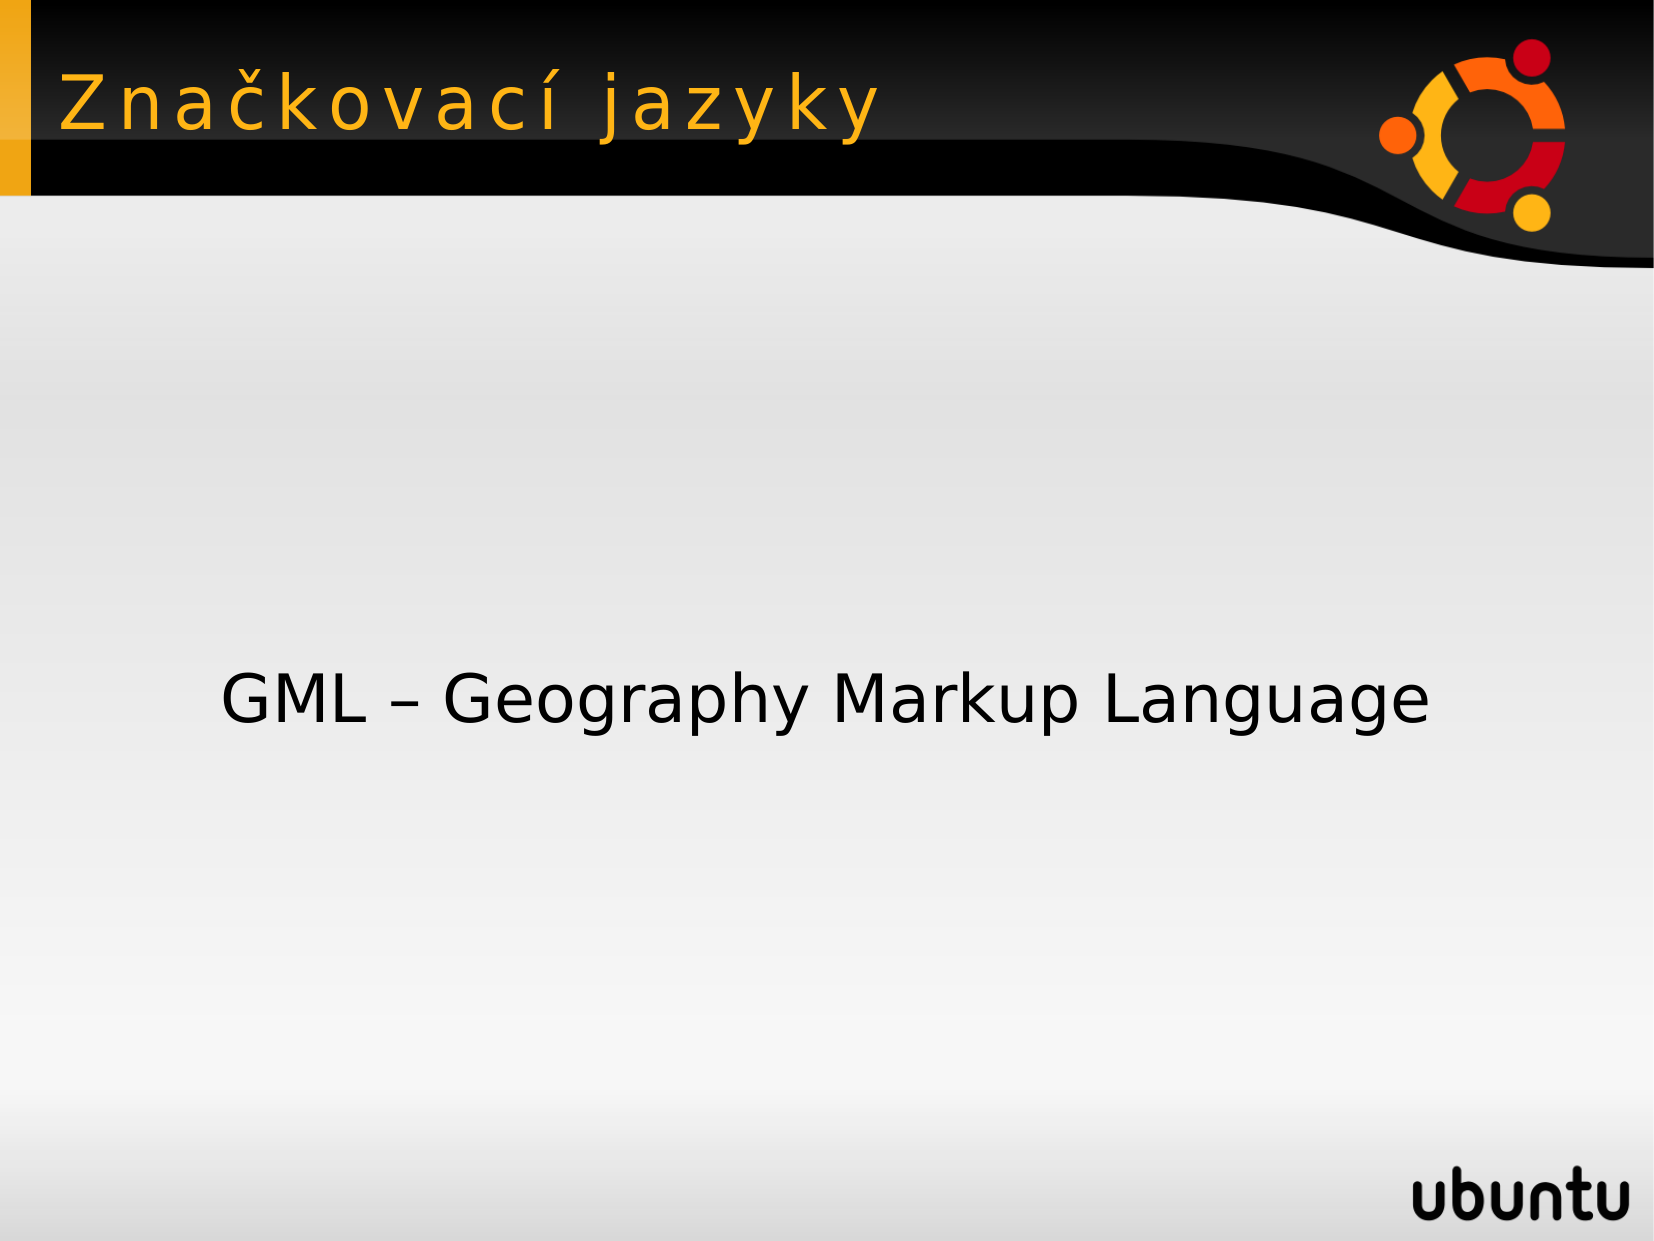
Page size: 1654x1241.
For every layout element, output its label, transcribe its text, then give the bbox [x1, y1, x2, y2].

picture [0, 0, 1654, 1241]
title Značkovací jazyky [59, 29, 1270, 178]
subtitle GML – Geography Markup Language [82, 290, 1571, 1109]
